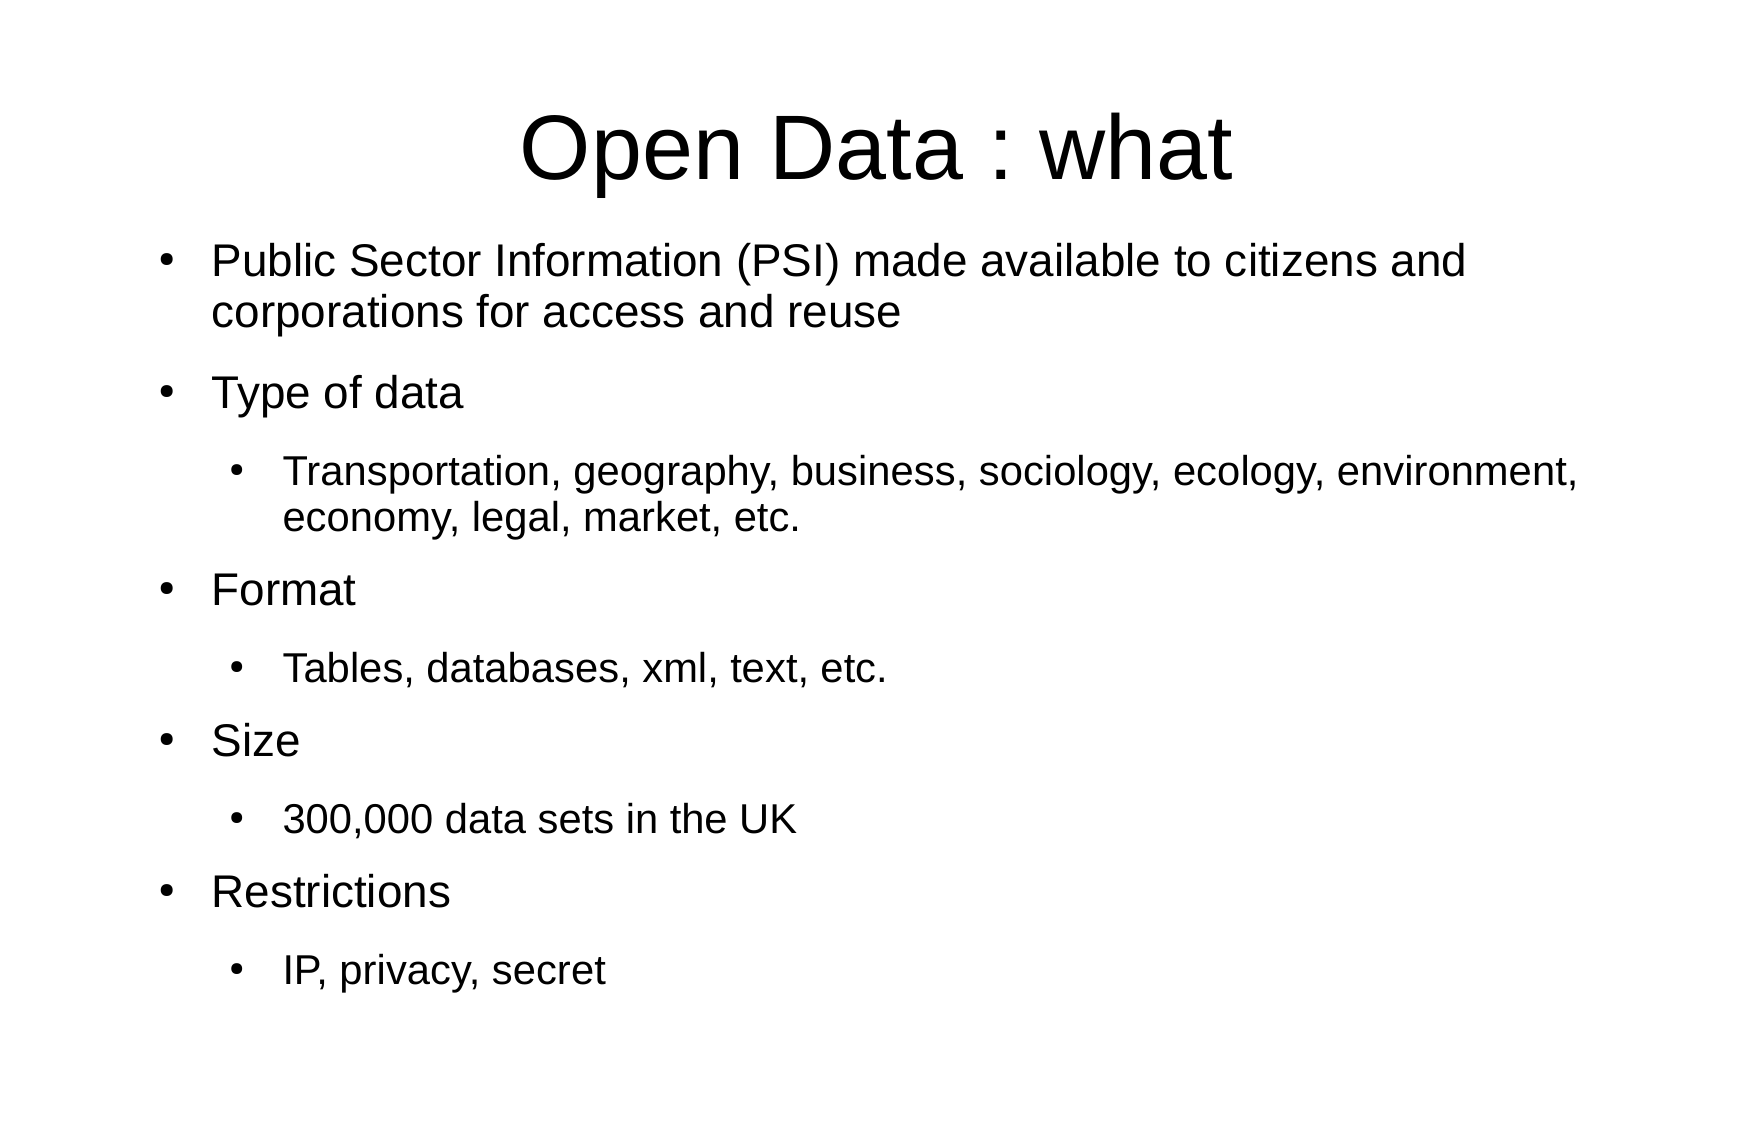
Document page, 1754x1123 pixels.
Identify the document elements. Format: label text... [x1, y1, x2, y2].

list Public Sector Information (PSI) made available to citizens and corporations for access and reuse Type of data Transportation, geography, business, sociology, ecology, environment, economy, legal, market, etc. Format Tables, databases, xml, text, etc. Size 300,000 data sets in the UK Restrictions IP, privacy, secret [140, 234, 1614, 994]
title Open Data : what [140, 63, 1614, 232]
